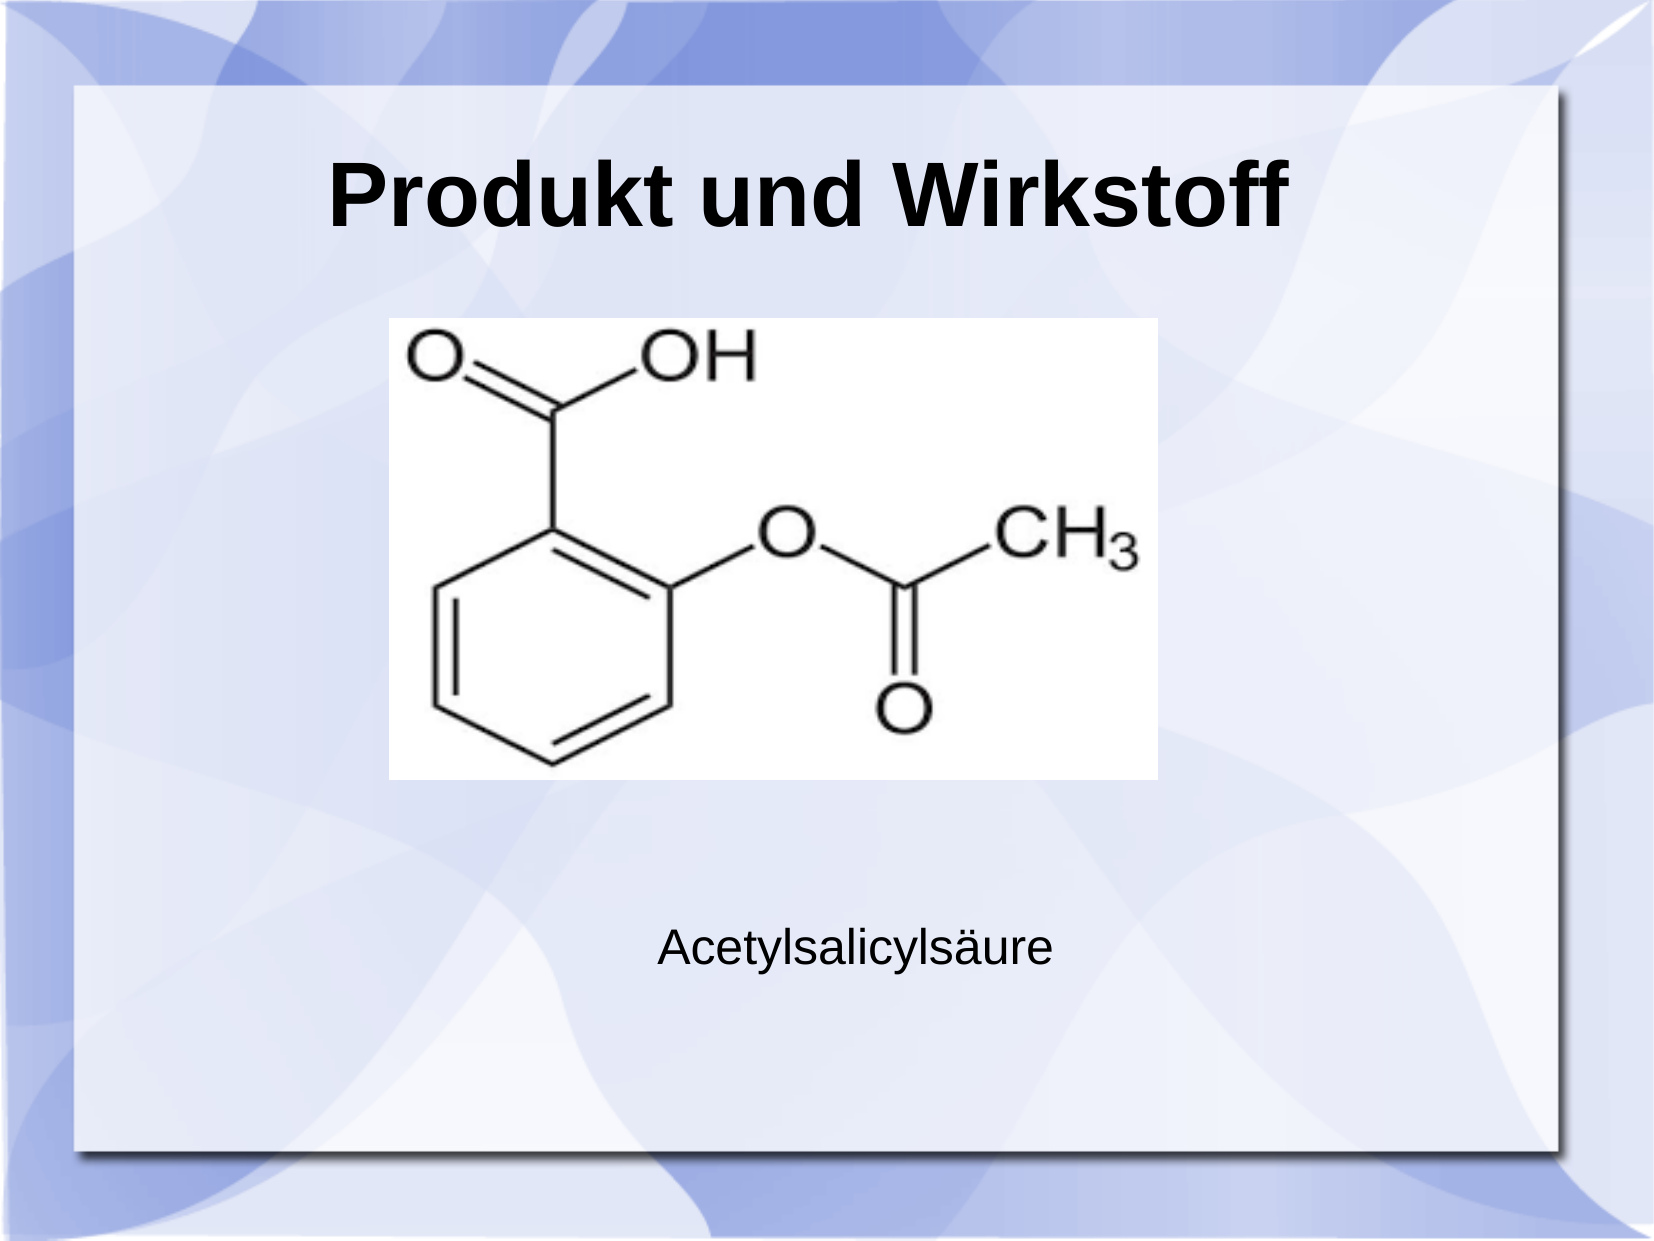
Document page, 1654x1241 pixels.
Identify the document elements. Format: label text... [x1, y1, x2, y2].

picture [0, 0, 1654, 1241]
text_box Acetylsalicylsäure [642, 911, 1069, 983]
title Produkt und Wirkstoff [82, 90, 1536, 298]
